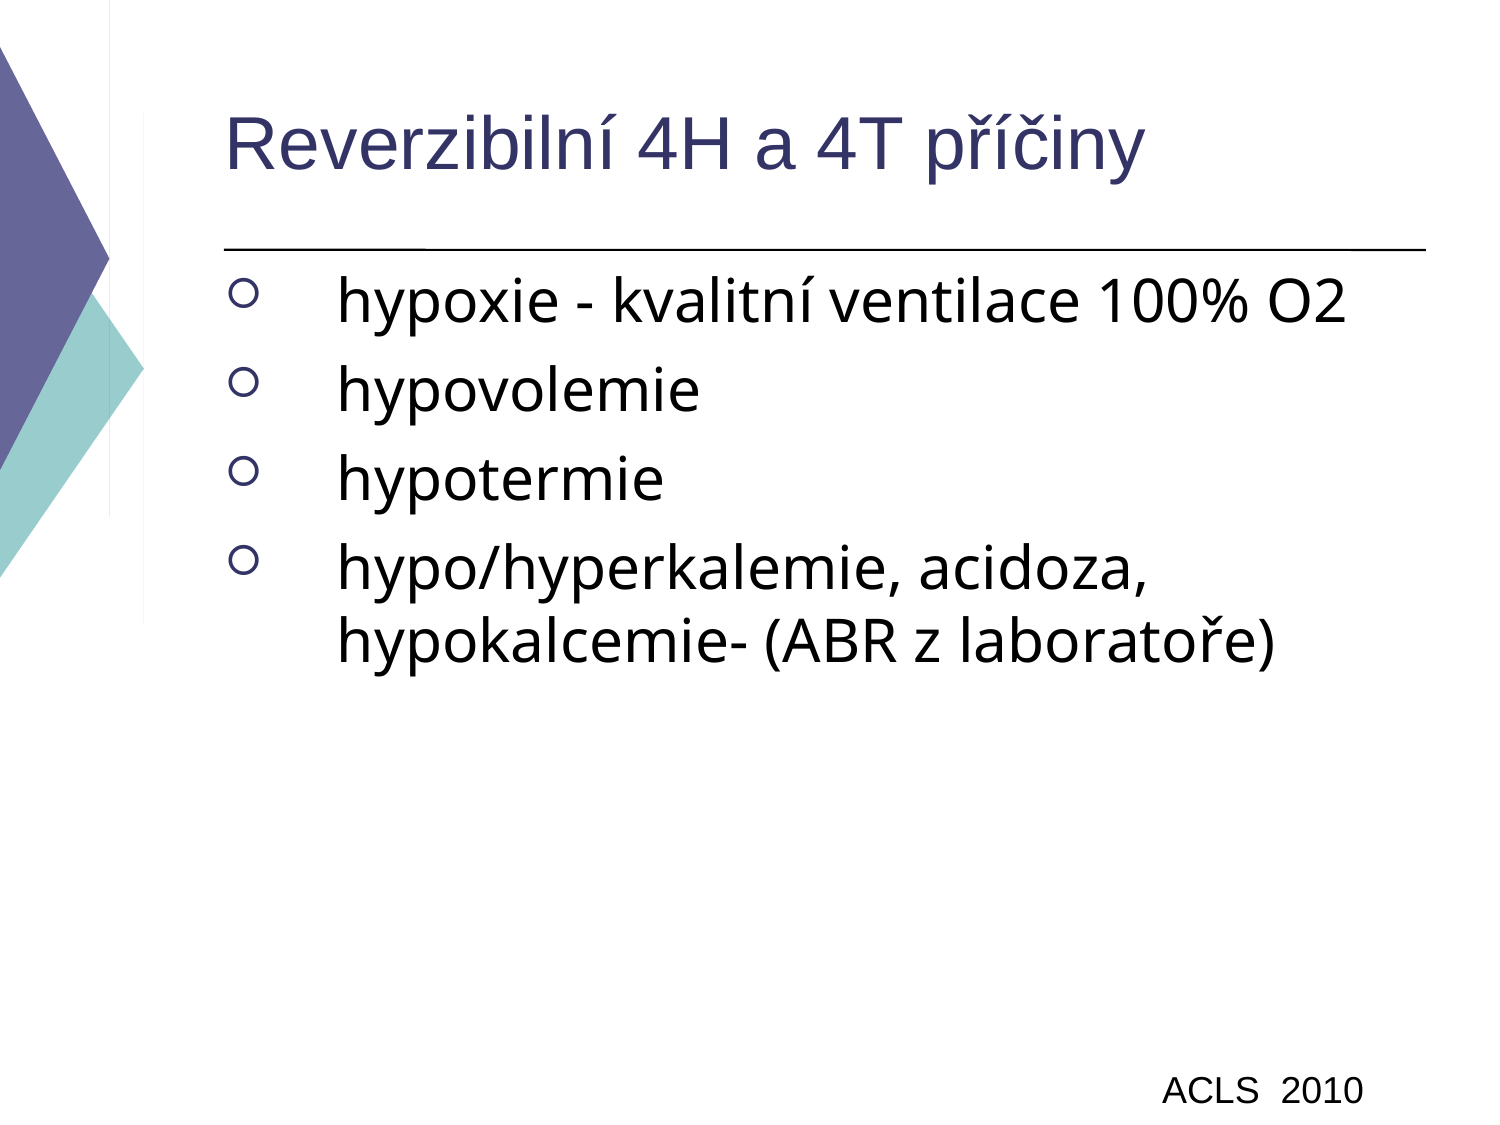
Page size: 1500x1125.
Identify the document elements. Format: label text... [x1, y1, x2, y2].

text_box ACLS 2010 [1147, 1064, 1379, 1125]
list hypoxie - kvalitní ventilace 100% O2 hypovolemie hypotermie hypo/hyperkalemie, acidoza, hypokalcemie- (ABR z laboratoře) [224, 253, 1424, 1125]
title Reverzibilní 4H a 4T příčiny [224, 48, 1424, 229]
